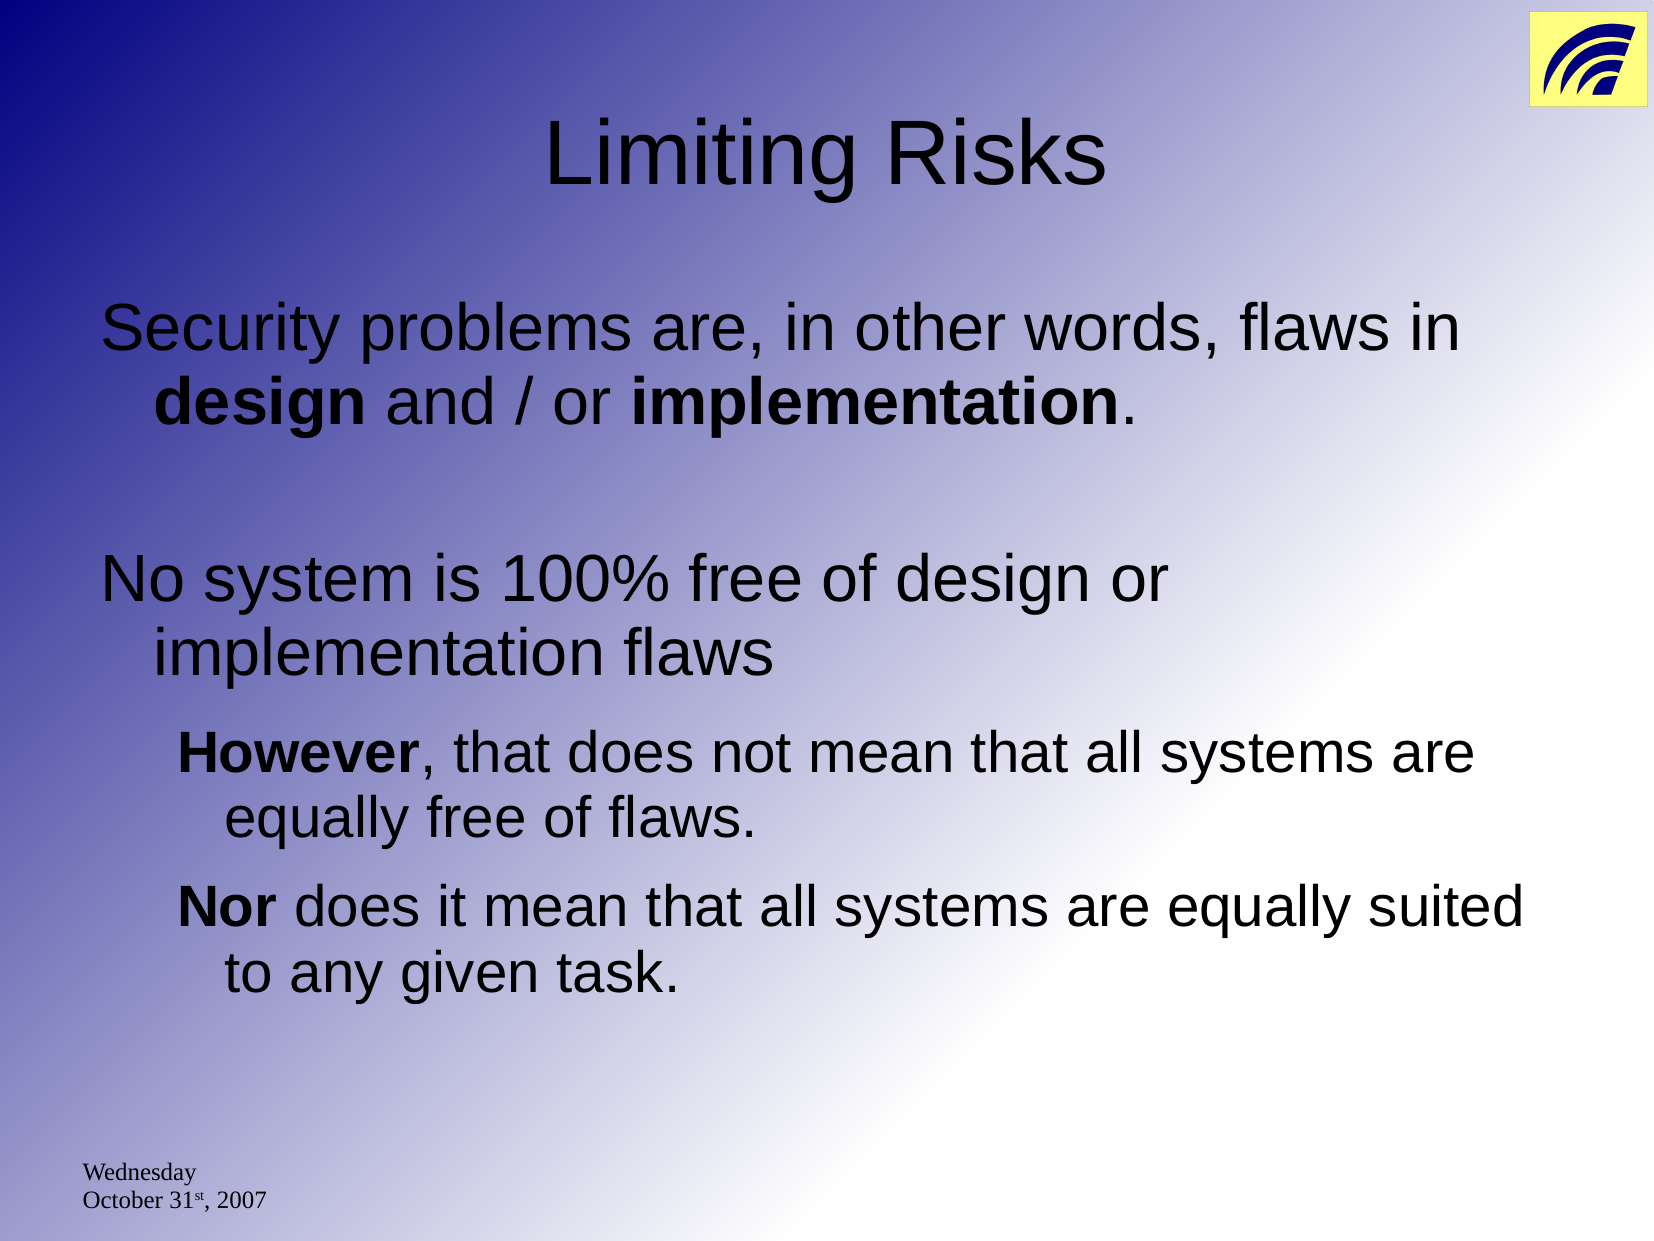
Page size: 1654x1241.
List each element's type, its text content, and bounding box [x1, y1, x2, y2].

title Limiting Risks [82, 49, 1571, 257]
list Security problems are, in other words, flaws in design and / or implementation. No system is 100% free of design or implementation flaws However, that does not mean that all systems are equally free of flaws. Nor does it mean that all systems are equally suited to any given task. [82, 290, 1571, 1109]
picture [1529, 11, 1648, 107]
